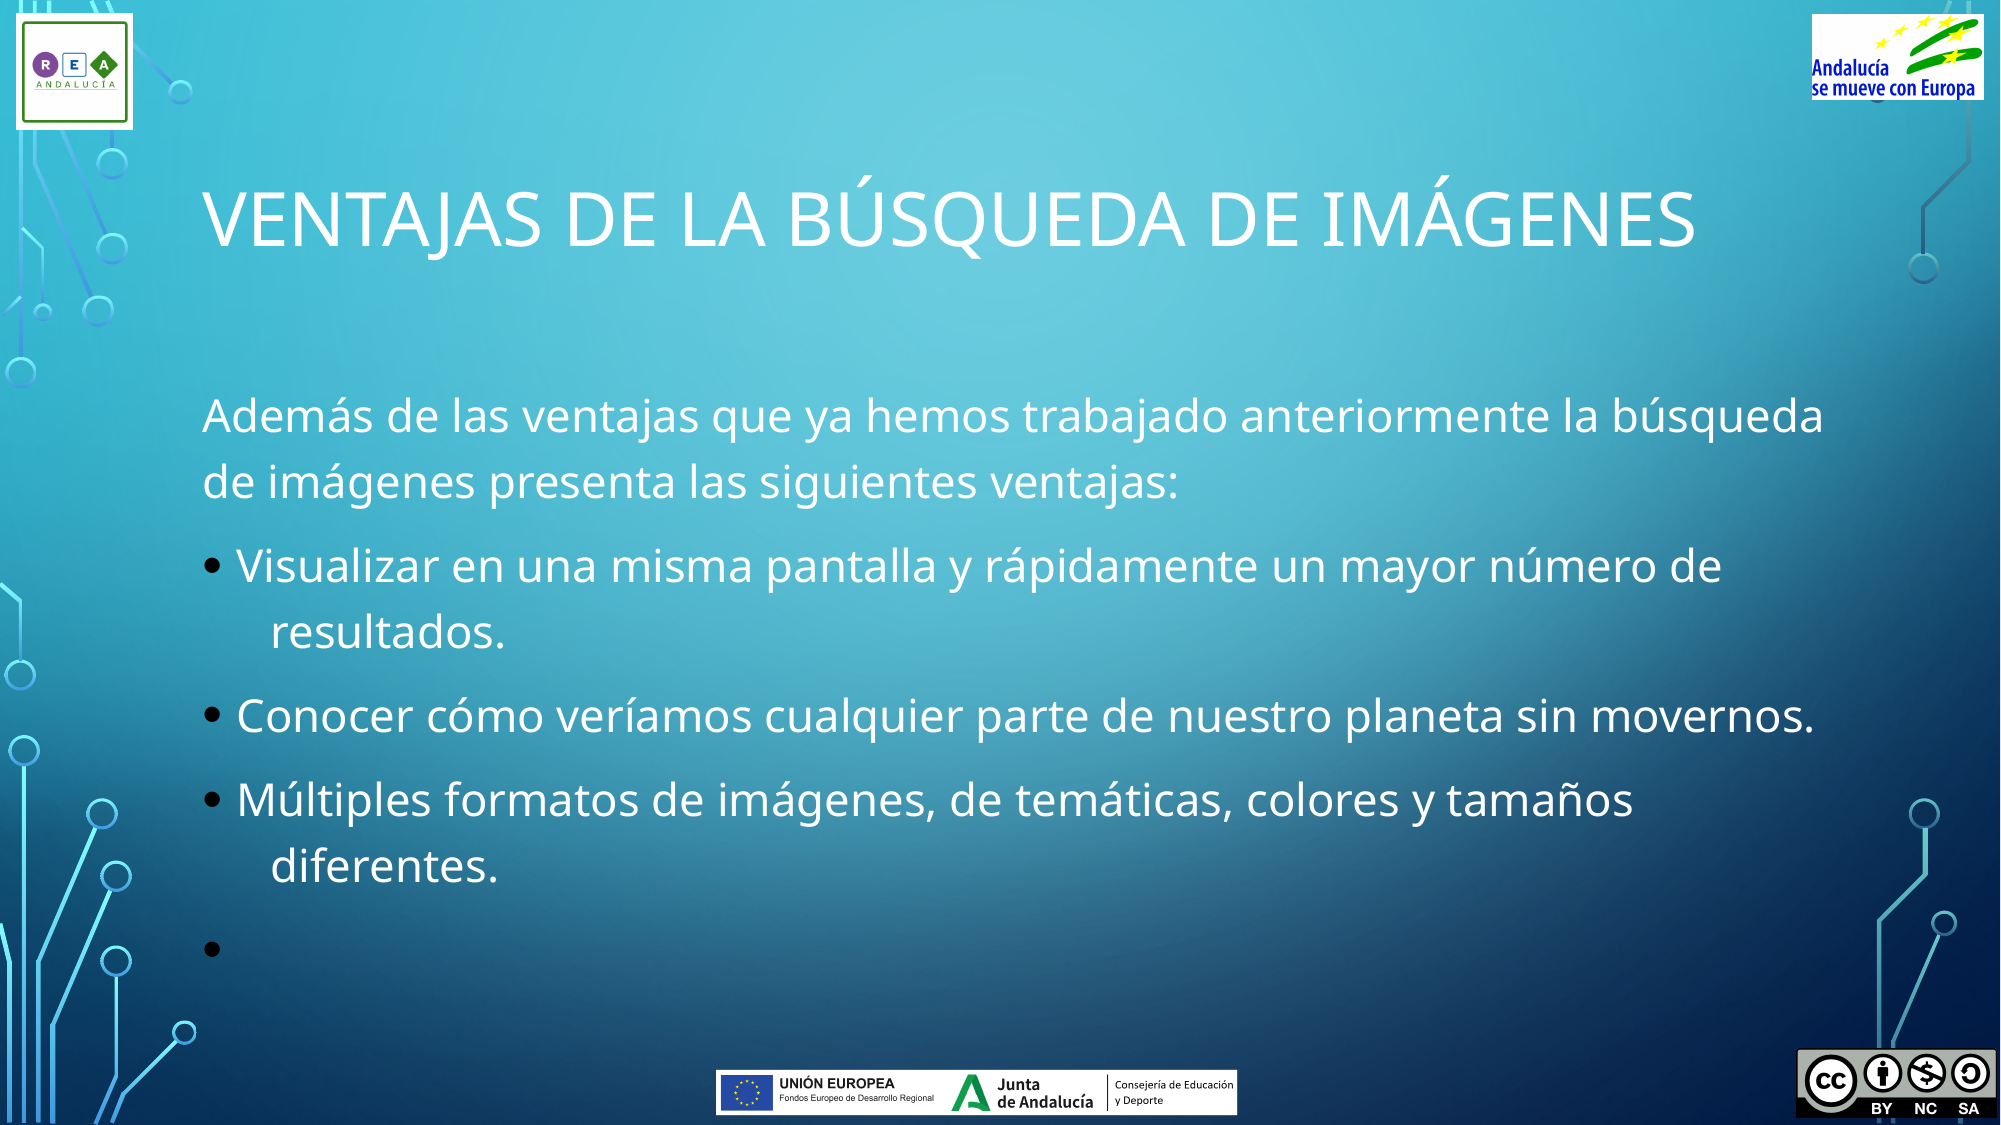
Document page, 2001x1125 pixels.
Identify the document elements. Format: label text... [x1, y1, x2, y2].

picture [16, 13, 133, 130]
picture [1812, 14, 1984, 100]
title Ventajas de la búsqueda de imágenes [187, 101, 1813, 344]
list Además de las ventajas que ya hemos trabajado anteriormente la búsqueda de imágenes presenta las siguientes ventajas: Visualizar en una misma pantalla y rápidamente un mayor número de resultados. Conocer cómo veríamos cualquier parte de nuestro planeta sin movernos. Múltiples formatos de imágenes, de temáticas, colores y tamaños diferentes. [187, 369, 1889, 951]
picture [676, 1068, 1277, 1119]
picture [1796, 1048, 1997, 1118]
